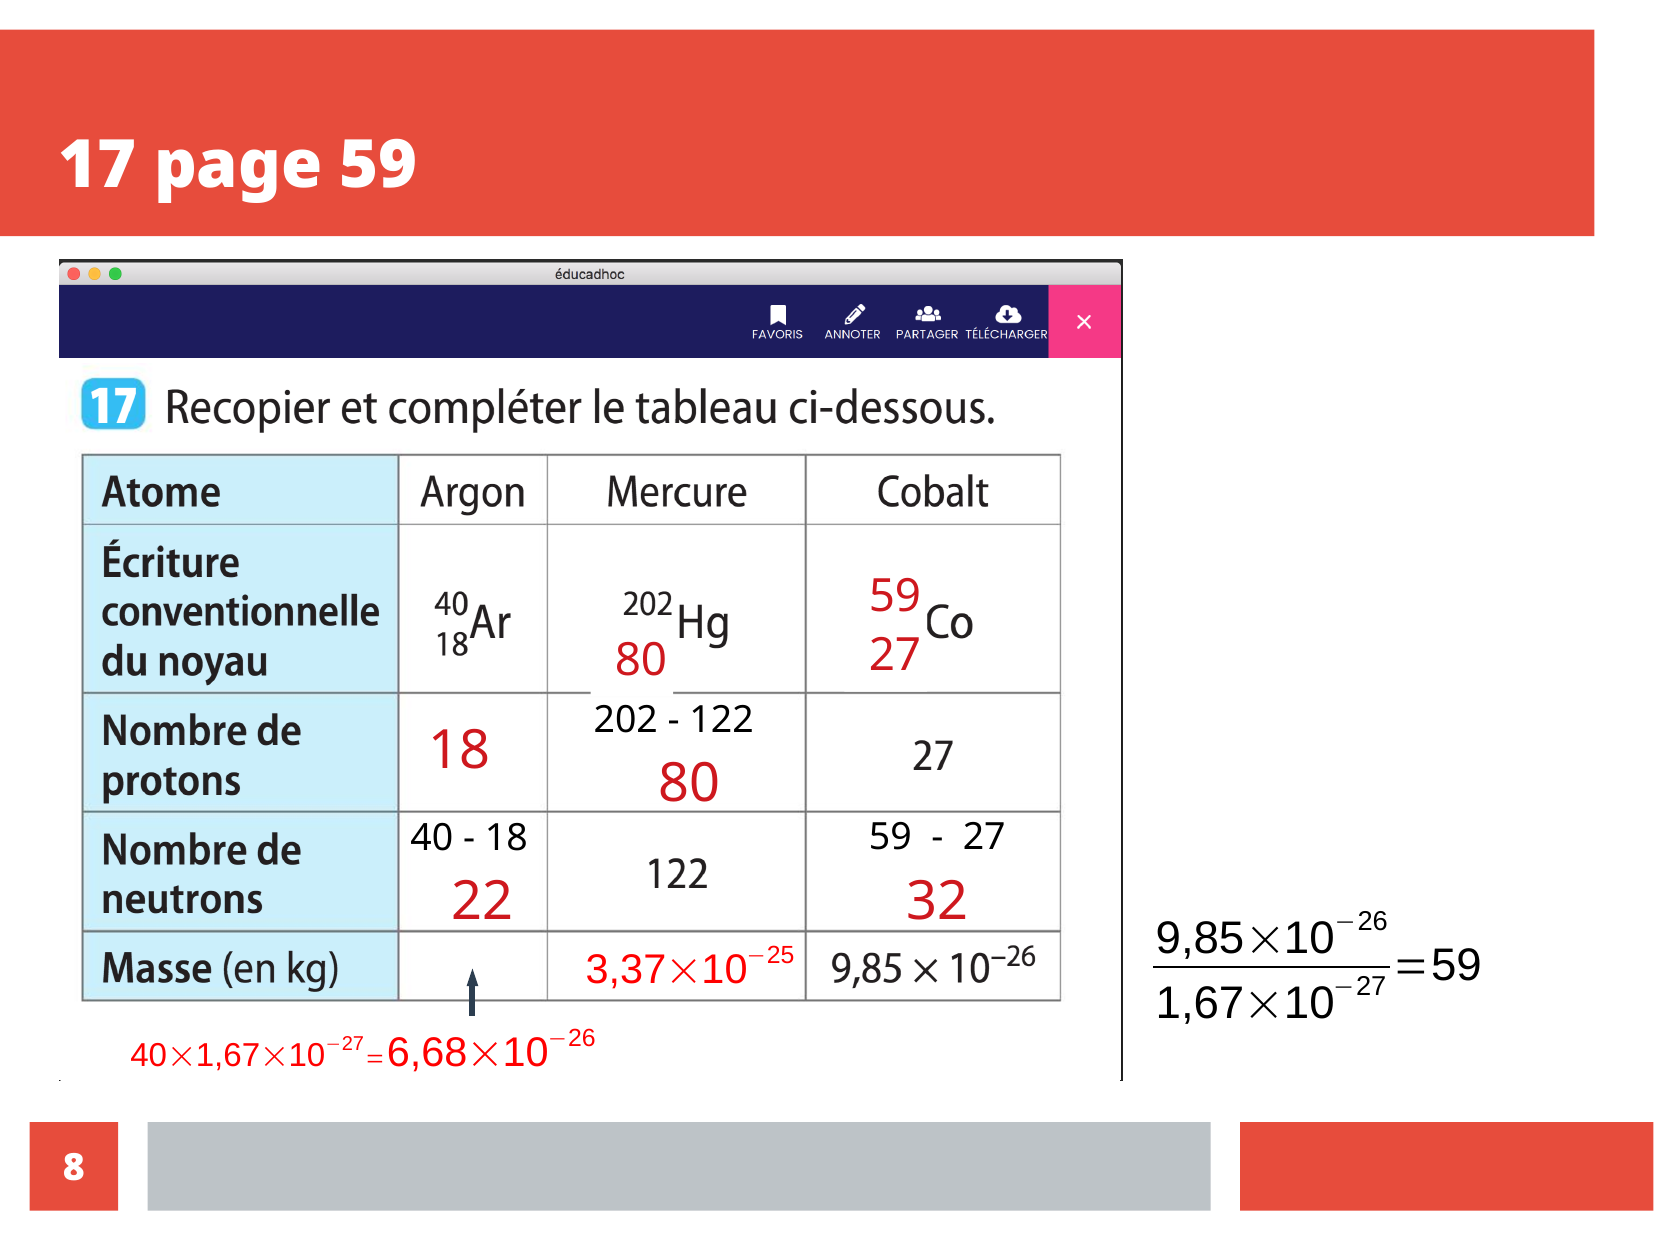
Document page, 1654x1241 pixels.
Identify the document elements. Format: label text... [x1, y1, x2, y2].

title 17 page 59 [59, 59, 1595, 207]
text_box 80 [590, 619, 674, 692]
chart [578, 940, 802, 993]
text_box 59 - 27 32 [814, 802, 1052, 934]
text_box 59 [844, 555, 928, 628]
text_box 202 - 122 80 [578, 685, 792, 816]
text_box 18 [413, 702, 532, 786]
chart [1144, 906, 1489, 1028]
text_box 40 - 18 22 [395, 803, 562, 934]
chart [123, 1022, 603, 1075]
text_box 27 [844, 633, 928, 687]
picture [59, 259, 1123, 1081]
